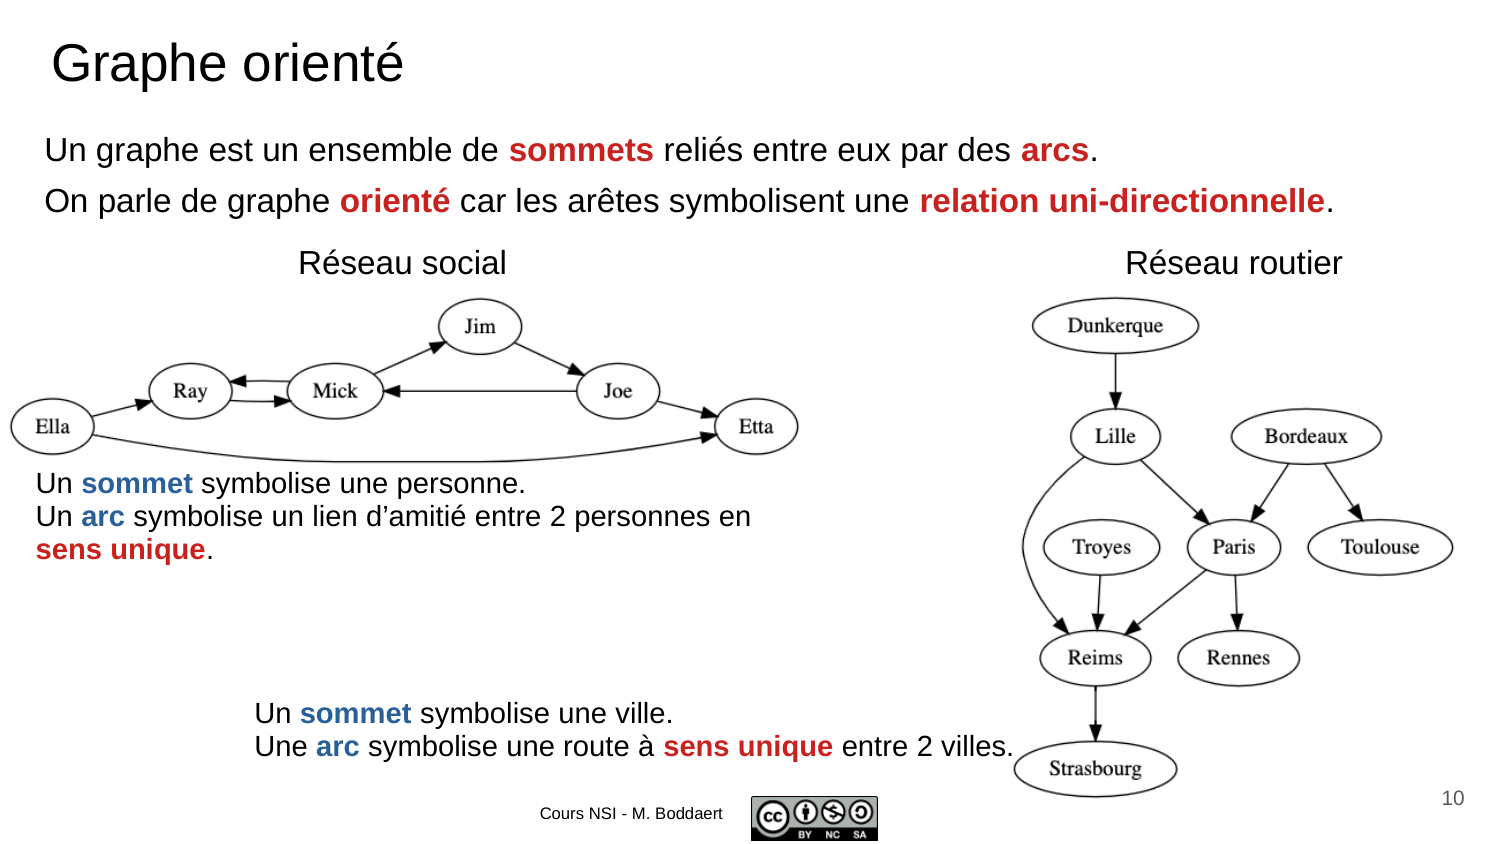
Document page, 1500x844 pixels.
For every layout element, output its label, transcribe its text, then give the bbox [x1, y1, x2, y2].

slide_number <numéro> [1389, 764, 1480, 830]
picture [1008, 292, 1459, 803]
picture [5, 293, 804, 468]
text_box Réseau social [283, 236, 513, 291]
text_box Un sommet symbolise une ville. Une arc symbolise une route à sens unique entre 2 villes. [239, 690, 1034, 773]
text_box Réseau routier [1110, 236, 1358, 291]
text_box Un sommet symbolise une personne. Un arc symbolise un lien d’amitié entre 2 personnes en sens unique. [20, 468, 798, 577]
text_box Un graphe est un ensemble de sommets reliés entre eux par des arcs. On parle de graphe orienté car les arêtes symbolisent une relation uni-directionnelle. [29, 120, 1477, 207]
title Graphe orienté [51, 13, 1449, 108]
picture [751, 796, 878, 841]
